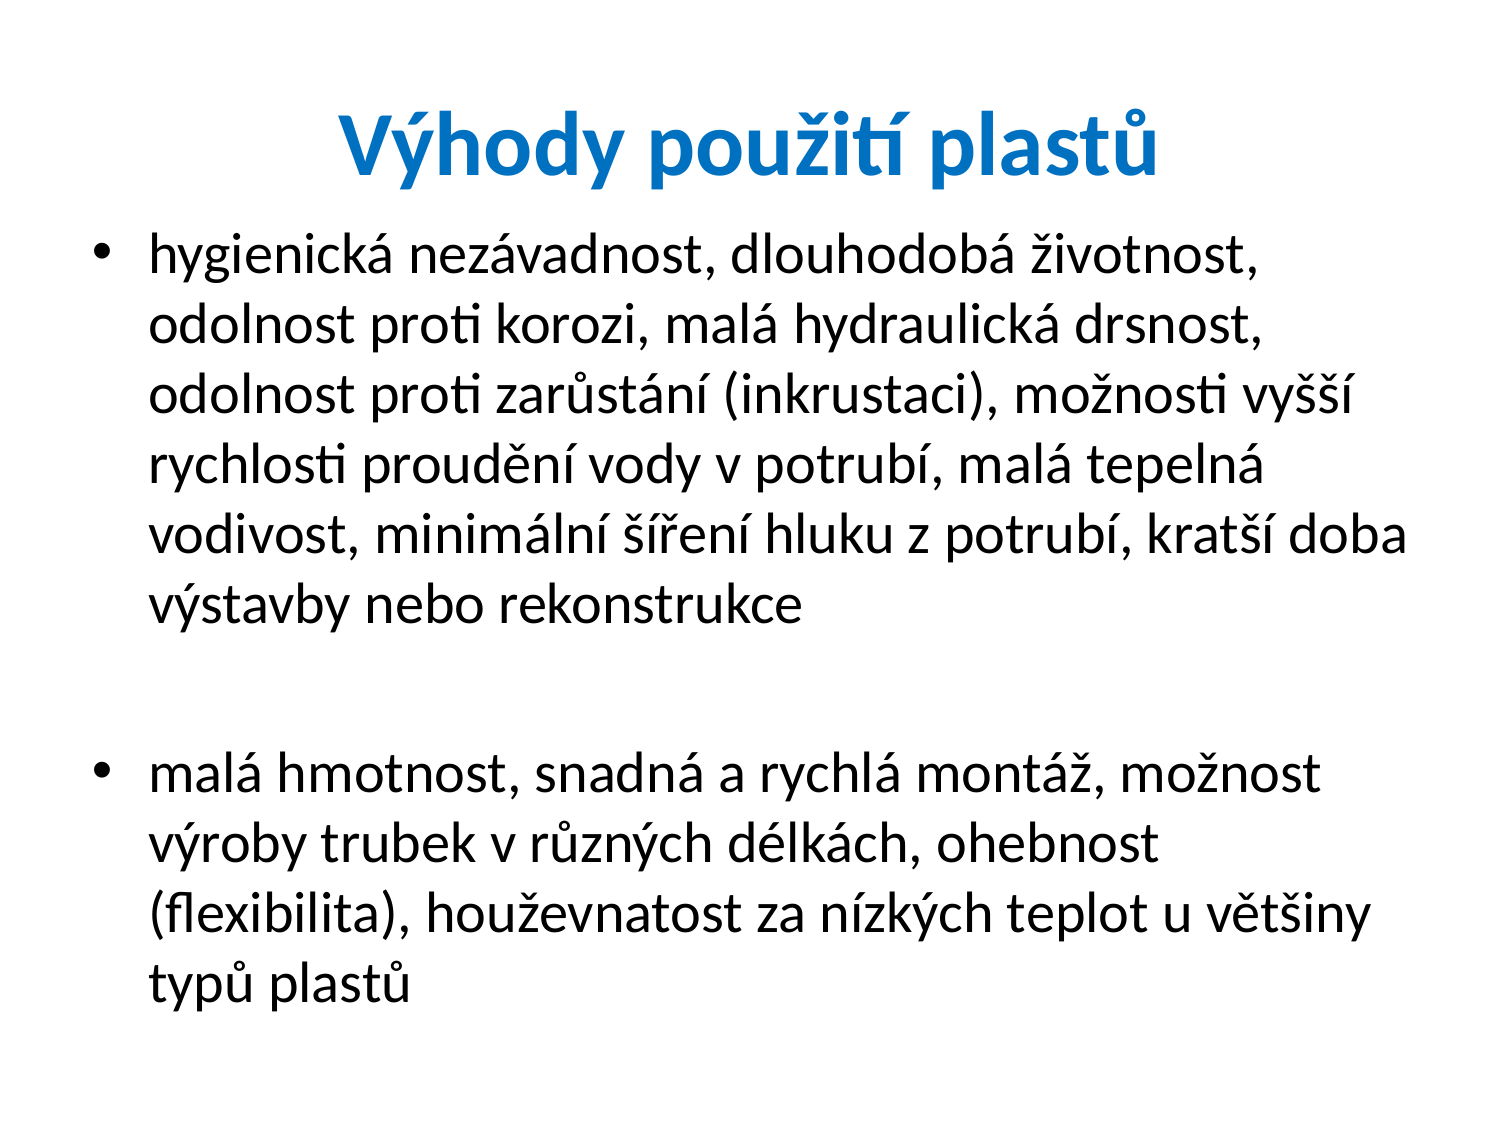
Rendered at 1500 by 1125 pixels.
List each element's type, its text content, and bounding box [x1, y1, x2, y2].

list hygienická nezávadnost, dlouhodobá životnost, odolnost proti korozi, malá hydraulická drsnost, odolnost proti zarůstání (inkrustaci), možnosti vyšší rychlosti proudění vody v potrubí, malá tepelná vodivost, minimální šíření hluku z potrubí, kratší doba výstavby nebo rekonstrukce malá hmotnost, snadná a rychlá montáž, možnost výroby trubek v různých délkách, ohebnost (flexibilita), houževnatost za nízkých teplot u většiny typů plastů [76, 207, 1427, 1107]
title Výhody použití plastů [75, 45, 1426, 233]
